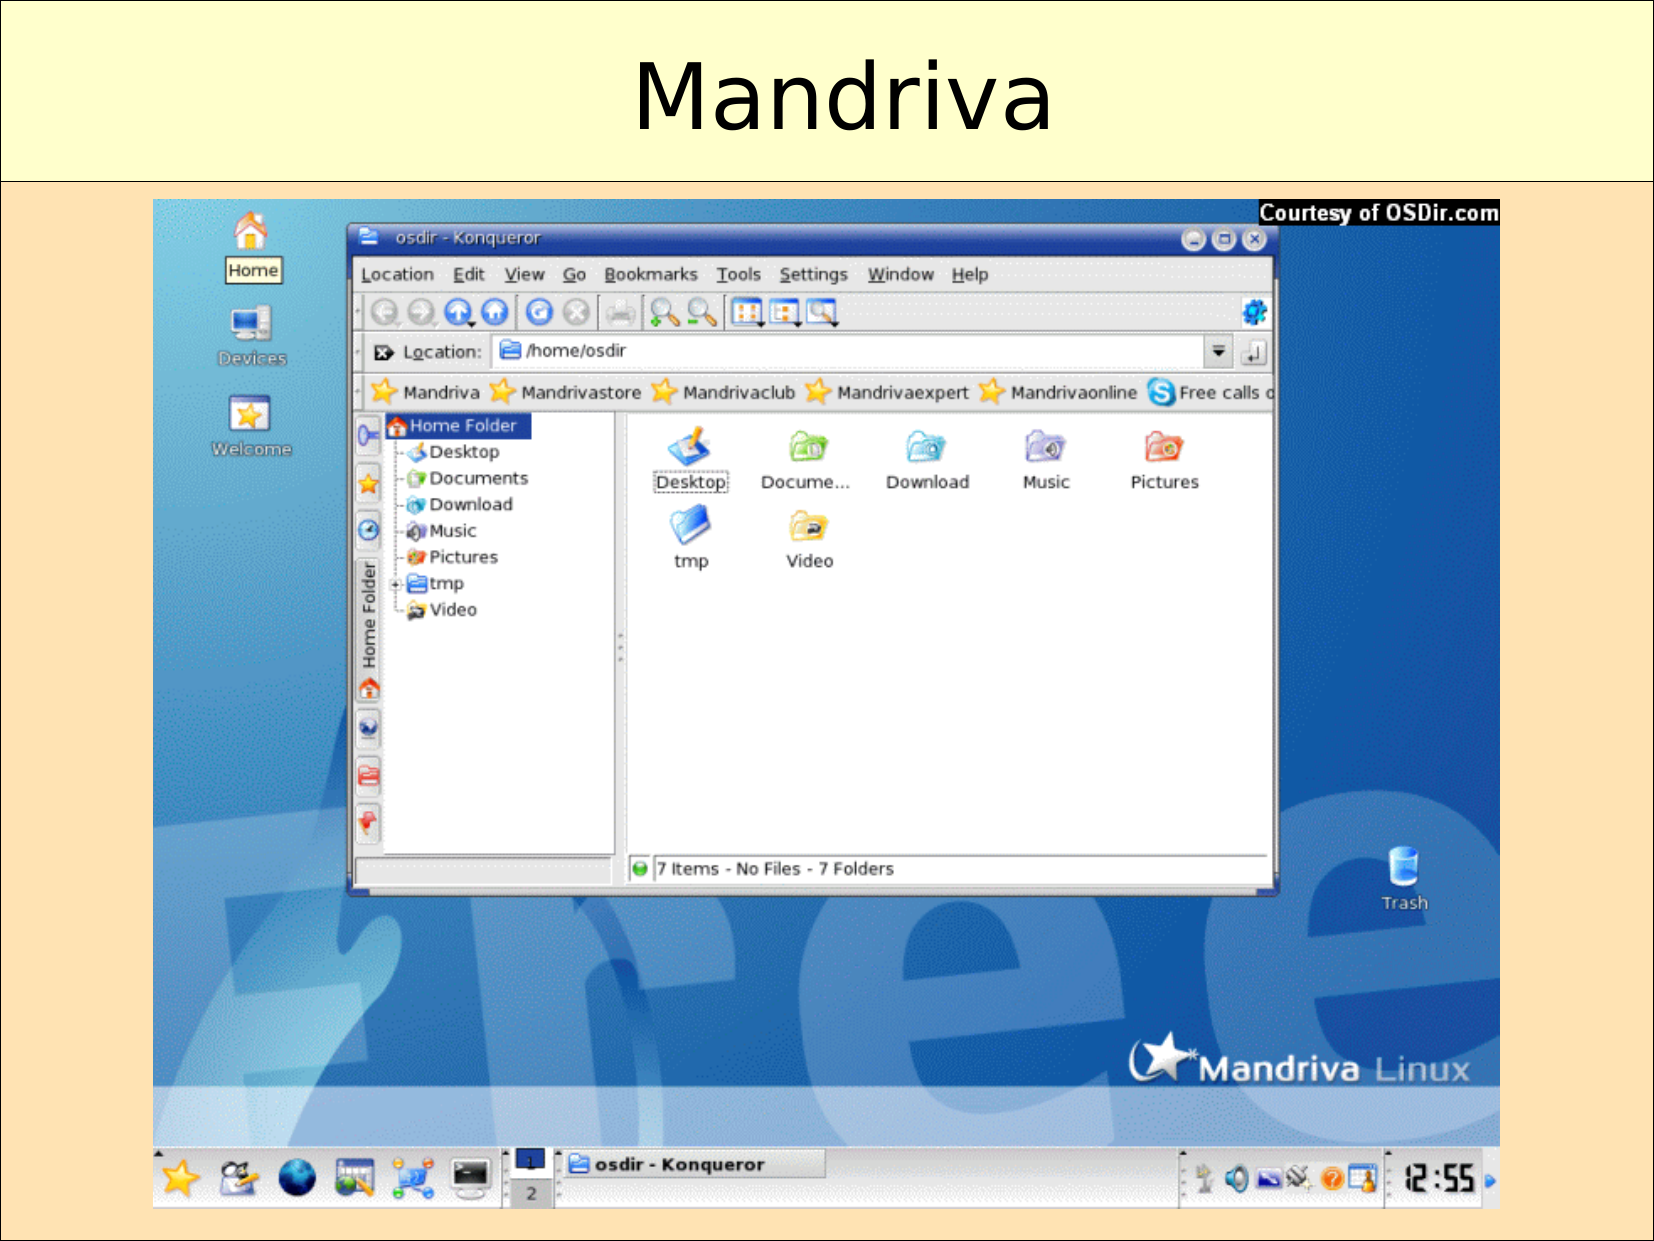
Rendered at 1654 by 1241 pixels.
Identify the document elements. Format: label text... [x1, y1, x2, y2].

title Mandriva [135, 43, 1552, 151]
picture [153, 199, 1500, 1209]
